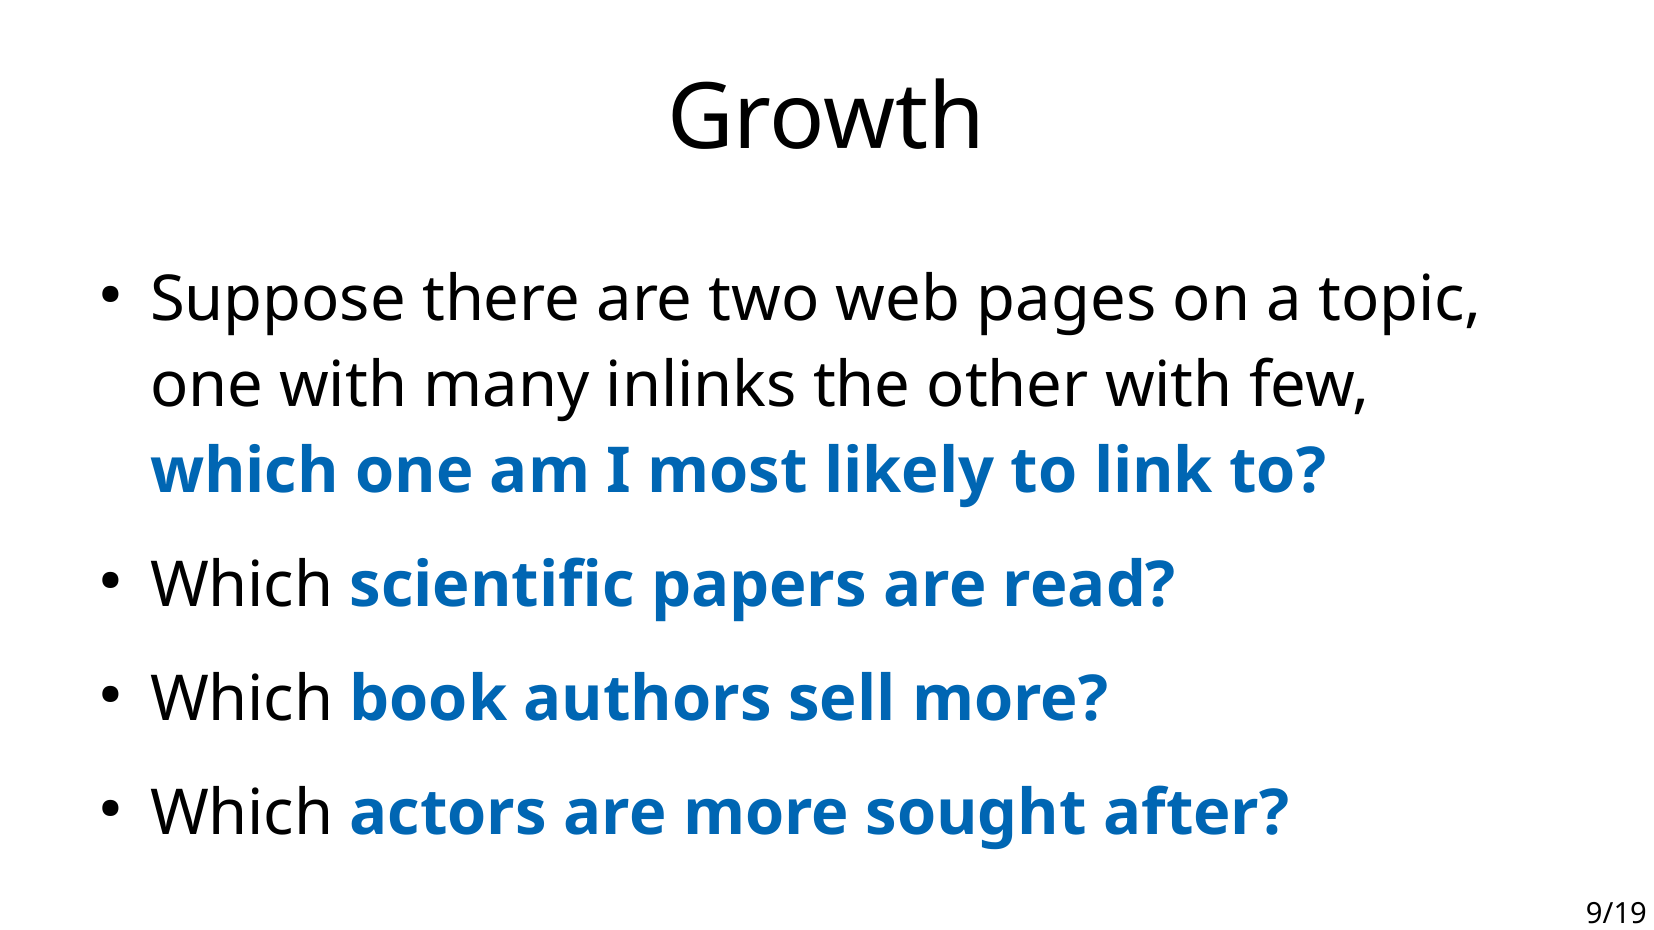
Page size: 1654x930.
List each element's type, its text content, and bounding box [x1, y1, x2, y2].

title Growth [82, 1, 1571, 225]
list Suppose there are two web pages on a topic, one with many inlinks the other with few, which one am I most likely to link to? Which scientific papers are read? Which book authors sell more? Which actors are more sought after? [82, 252, 1571, 856]
